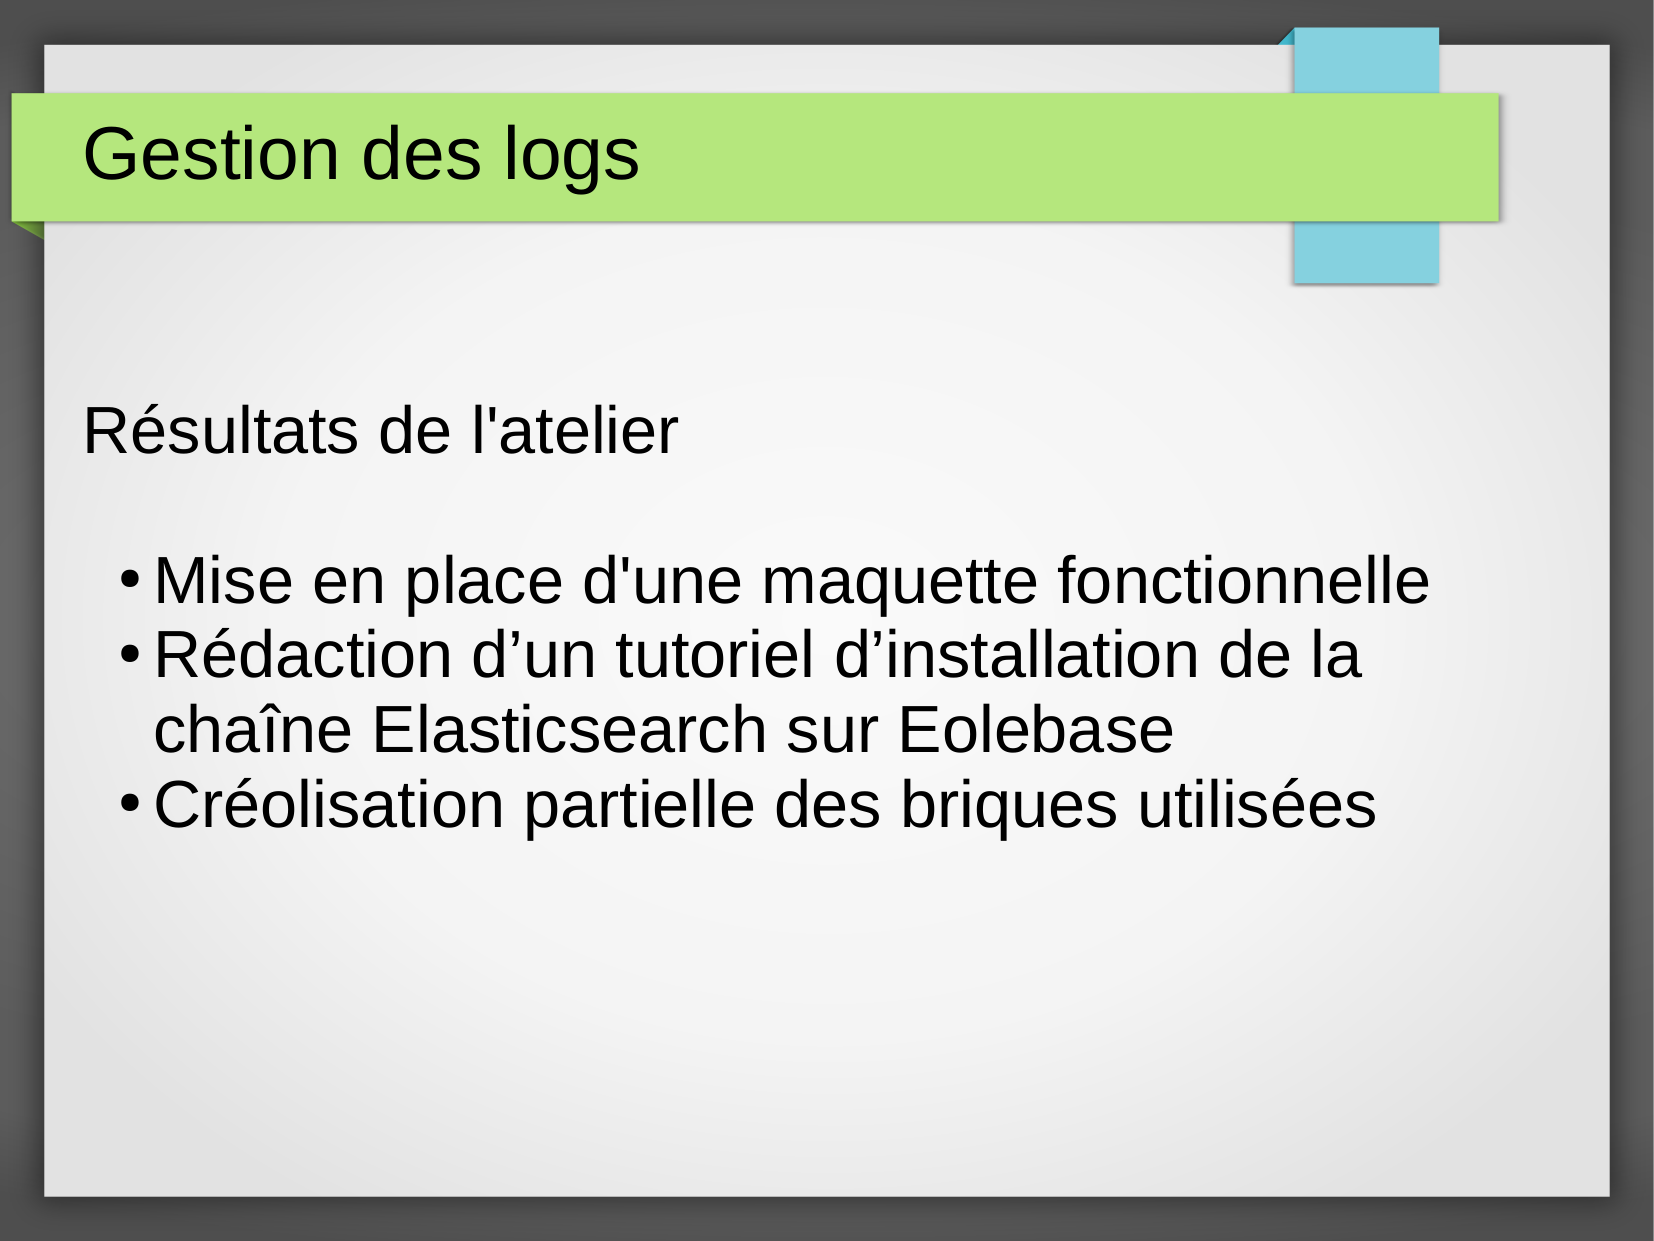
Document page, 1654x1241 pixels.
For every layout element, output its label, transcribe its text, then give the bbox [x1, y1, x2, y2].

title Gestion des logs [82, 94, 1264, 213]
subtitle Résultats de l'atelier Mise en place d'une maquette fonctionnelle Rédaction d’un tutoriel d’installation de la chaîne Elasticsearch sur Eolebase Créolisation partielle des briques utilisées [82, 295, 1571, 1015]
picture [0, 0, 1654, 1241]
